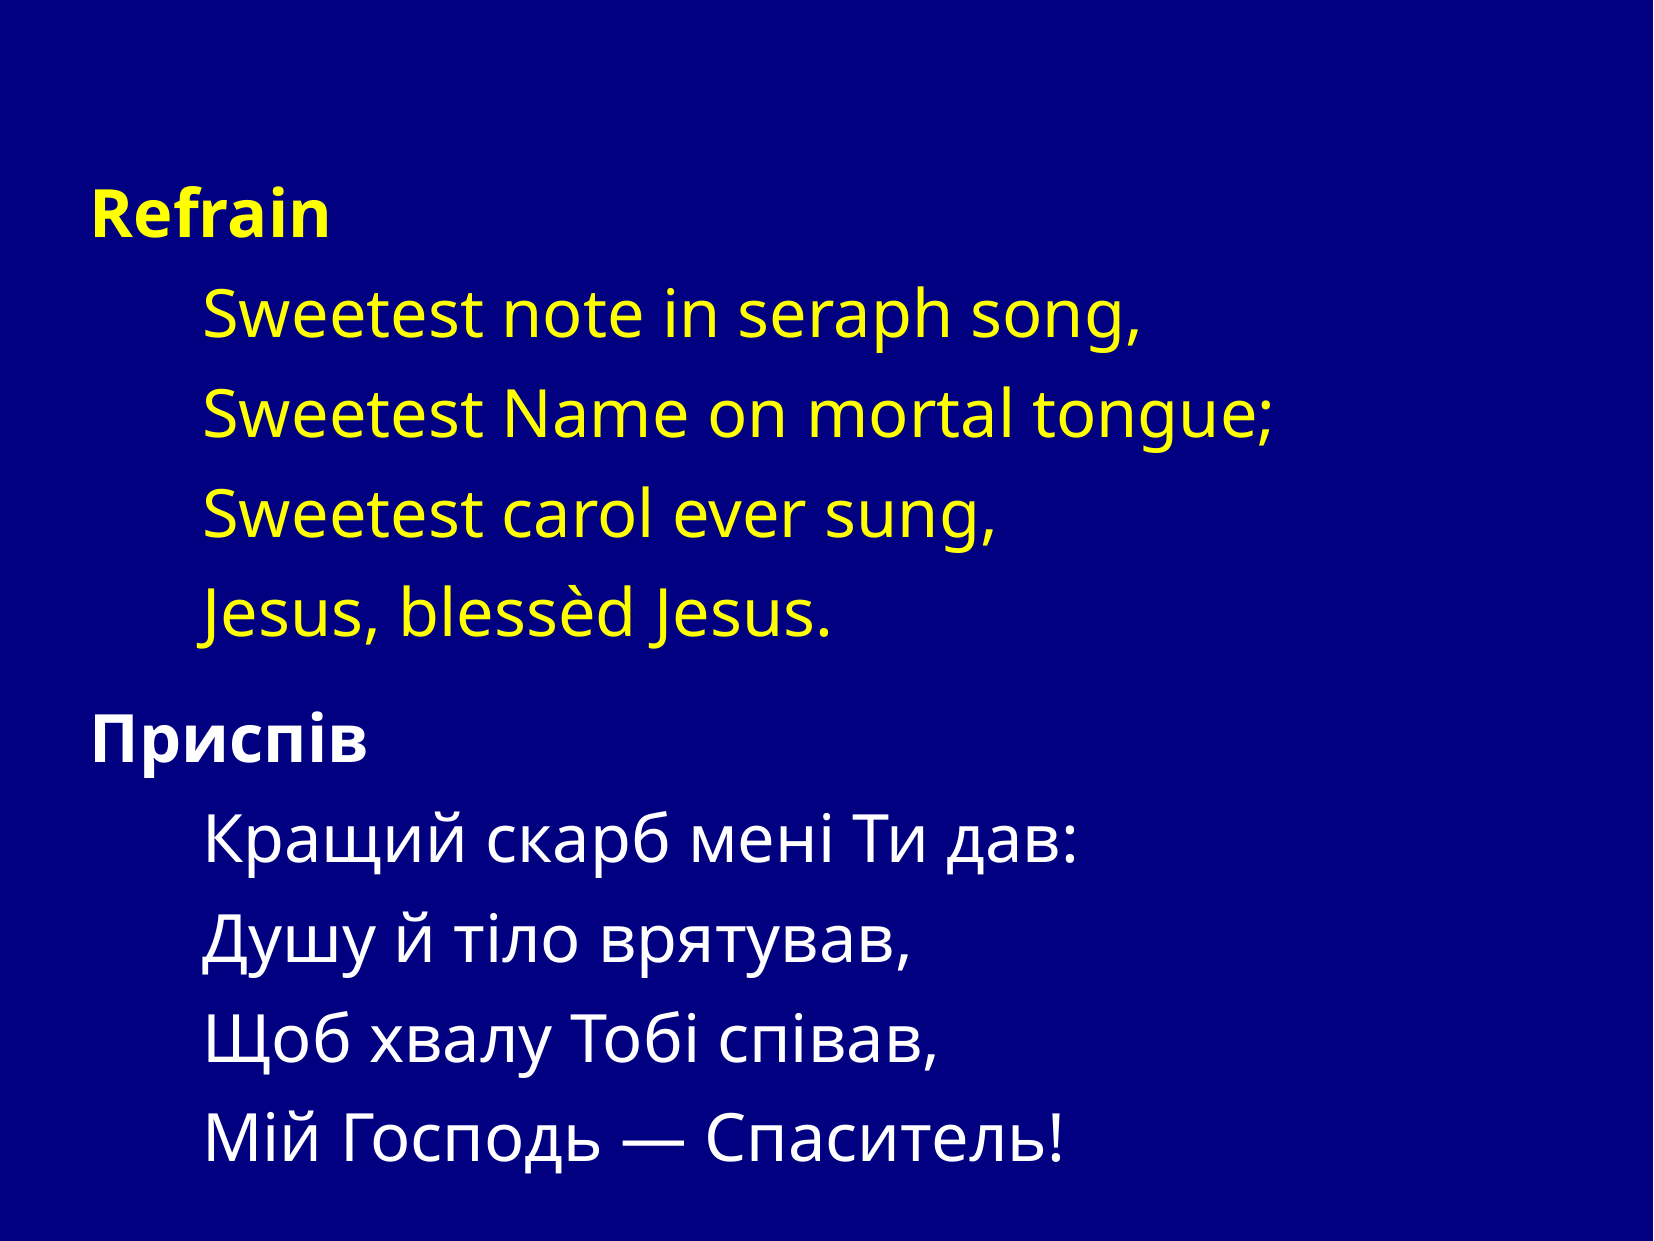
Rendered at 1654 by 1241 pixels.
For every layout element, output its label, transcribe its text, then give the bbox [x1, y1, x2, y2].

text_box Приспів Кращий скарб мені Ти дав: Душу й тіло врятував, Щоб хвалу Тобі співав, Мій Господь ― Спаситель! [75, 675, 1576, 1163]
text_box Refrain Sweetest note in seraph song, Sweetest Name on mortal tongue; Sweetest carol ever sung, Jesus, blessèd Jesus. [75, 150, 1576, 638]
